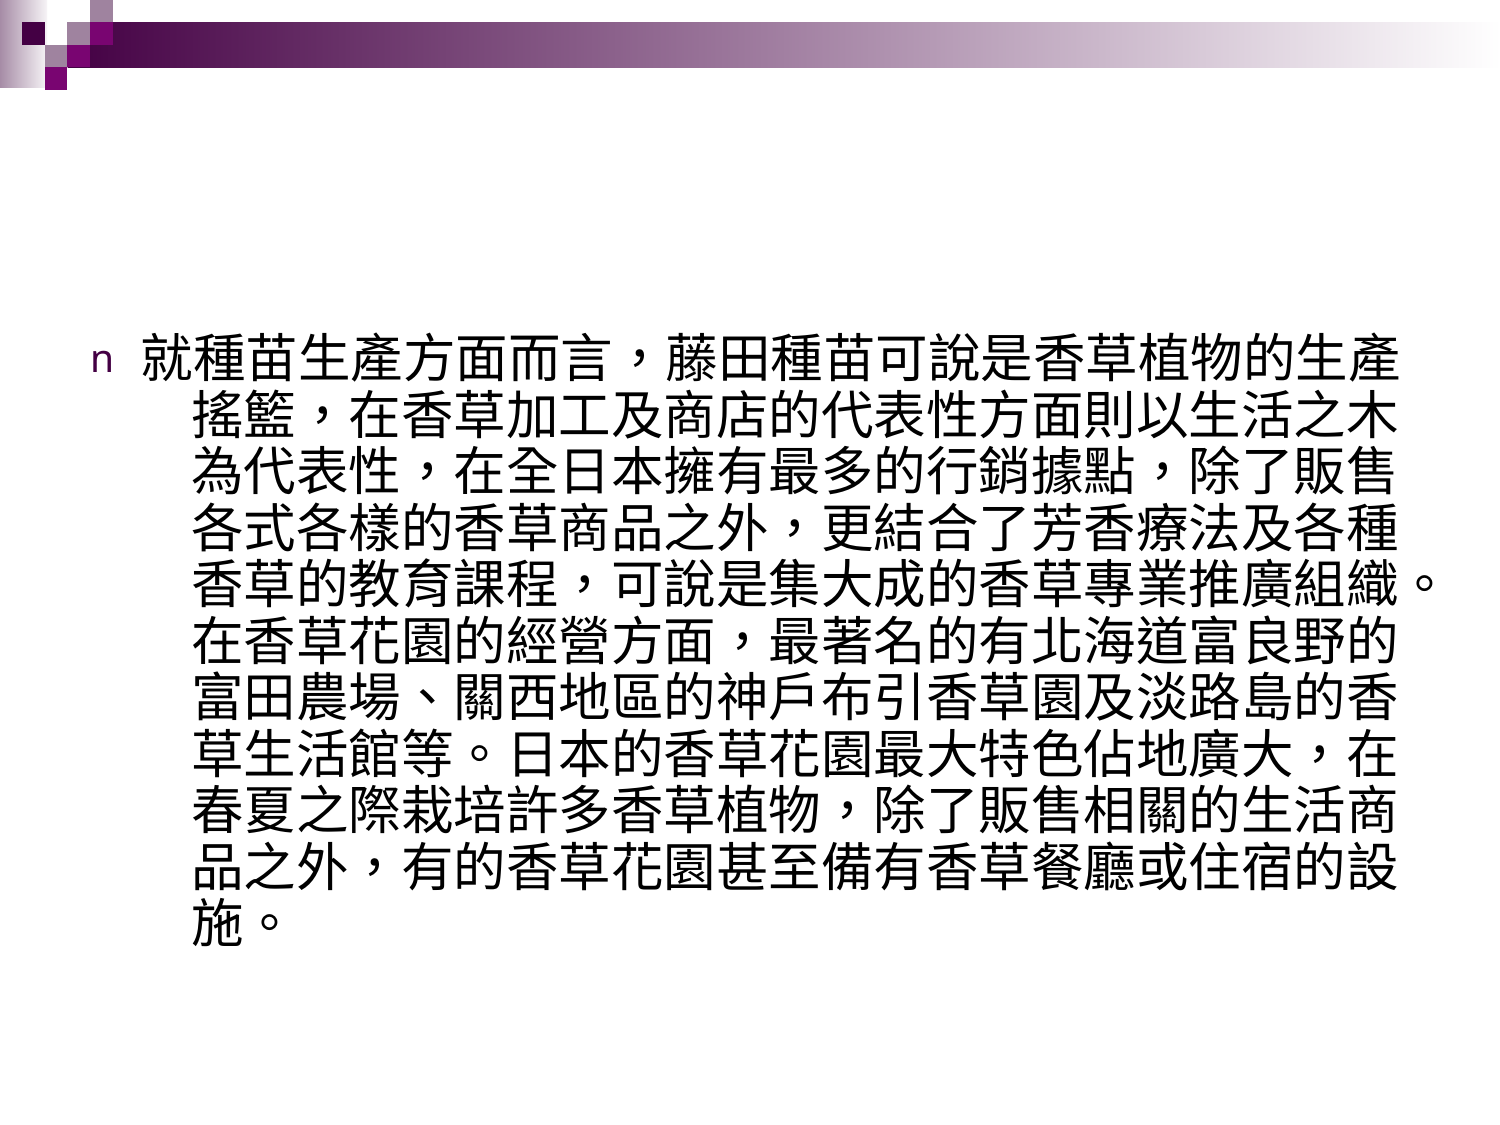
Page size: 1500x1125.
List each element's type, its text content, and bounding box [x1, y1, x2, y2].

list 就種苗生產方面而言，藤田種苗可說是香草植物的生產搖籃，在香草加工及商店的代表性方面則以生活之木為代表性，在全日本擁有最多的行銷據點，除了販售各式各樣的香草商品之外，更結合了芳香療法及各種香草的教育課程，可說是集大成的香草專業推廣組織。在香草花園的經營方面，最著名的有北海道富良野的富田農場、關西地區的神戶布引香草園及淡路島的香草生活館等。日本的香草花園最大特色佔地廣大，在春夏之際栽培許多香草植物，除了販售相關的生活商品之外，有的香草花園甚至備有香草餐廳或住宿的設施。 [75, 324, 1426, 963]
